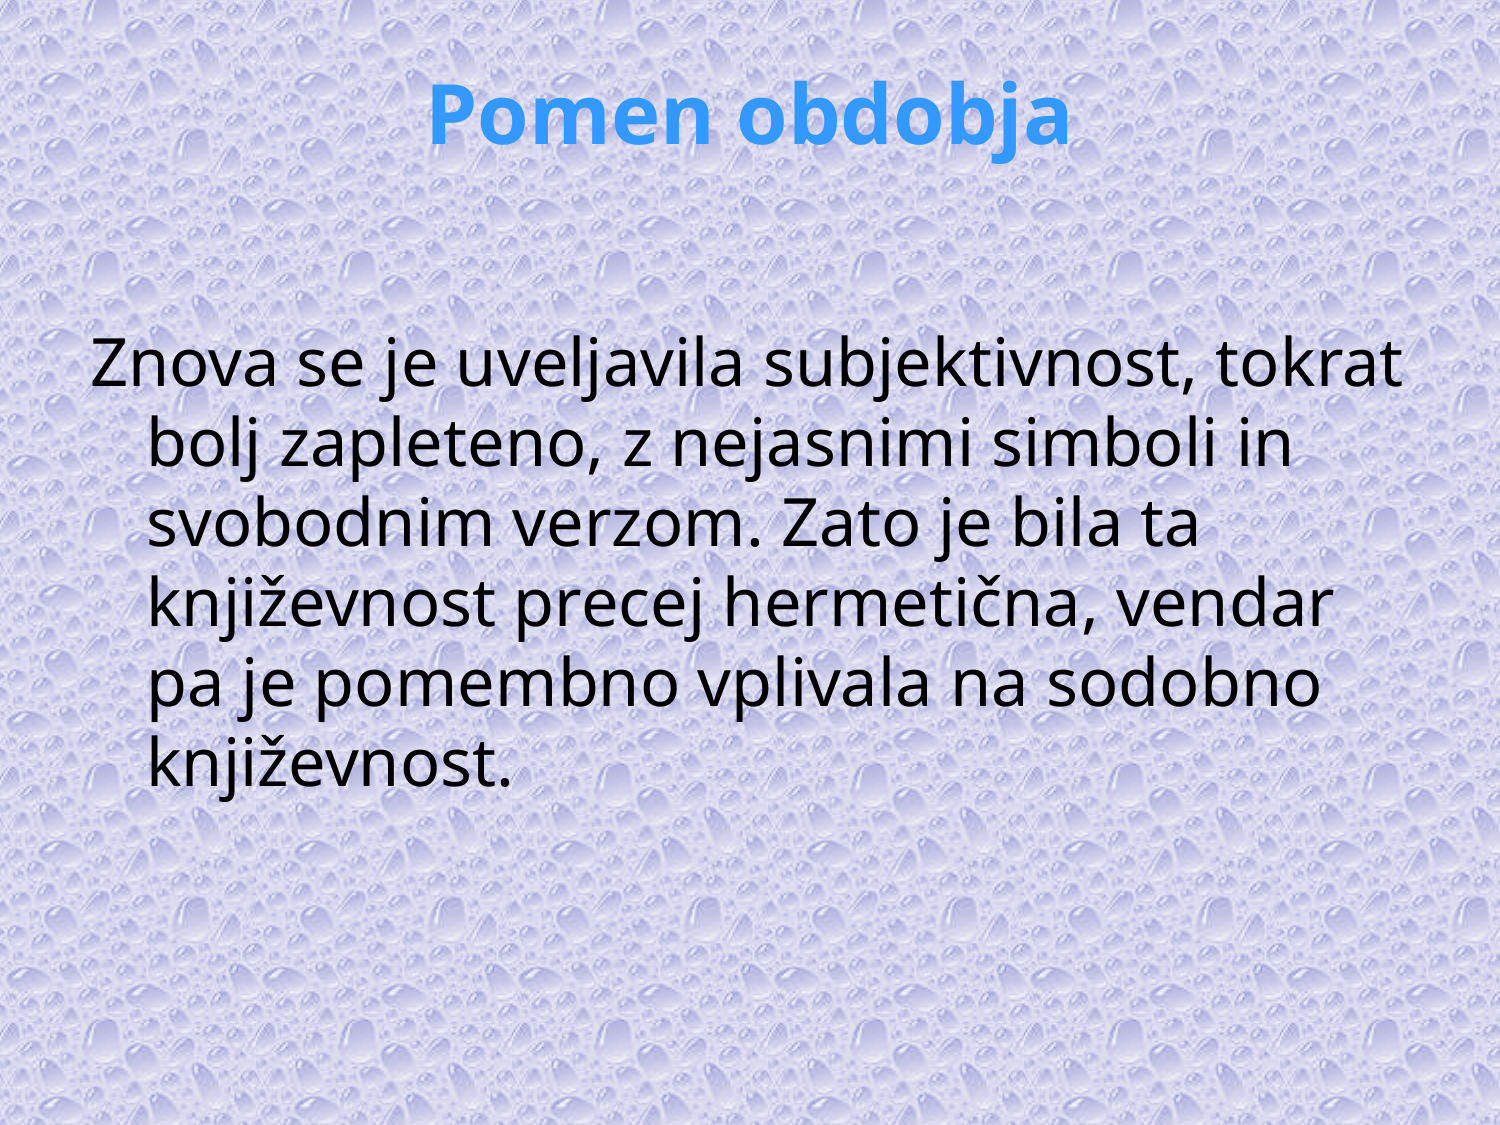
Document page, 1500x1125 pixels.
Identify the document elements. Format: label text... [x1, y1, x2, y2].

list Znova se je uveljavila subjektivnost, tokrat bolj zapleteno, z nejasnimi simboli in svobodnim verzom. Zato je bila ta književnost precej hermetična, vendar pa je pomembno vplivala na sodobno književnost. [75, 312, 1425, 988]
picture [0, 0, 1500, 1125]
title Pomen obdobja [75, 47, 1425, 275]
